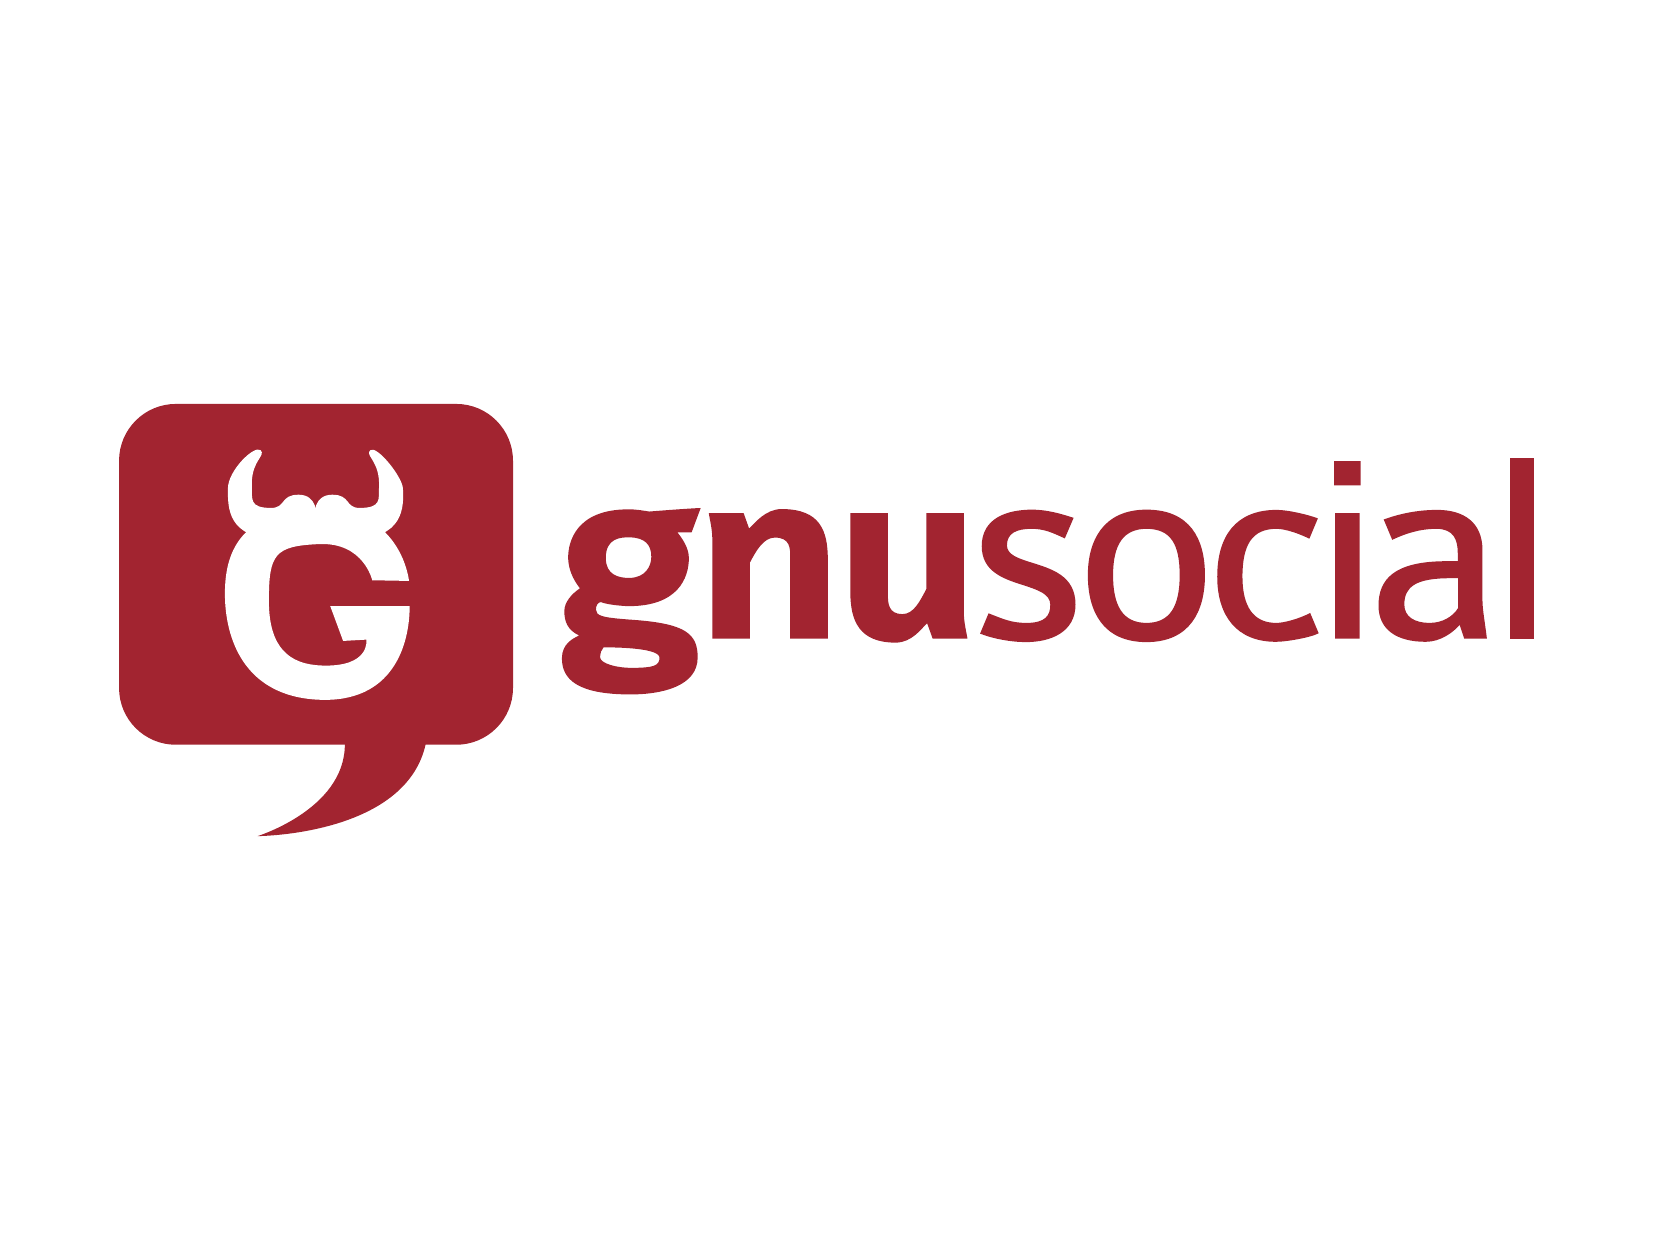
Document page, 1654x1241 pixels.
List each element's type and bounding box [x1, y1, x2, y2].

picture [54, 375, 1600, 865]
